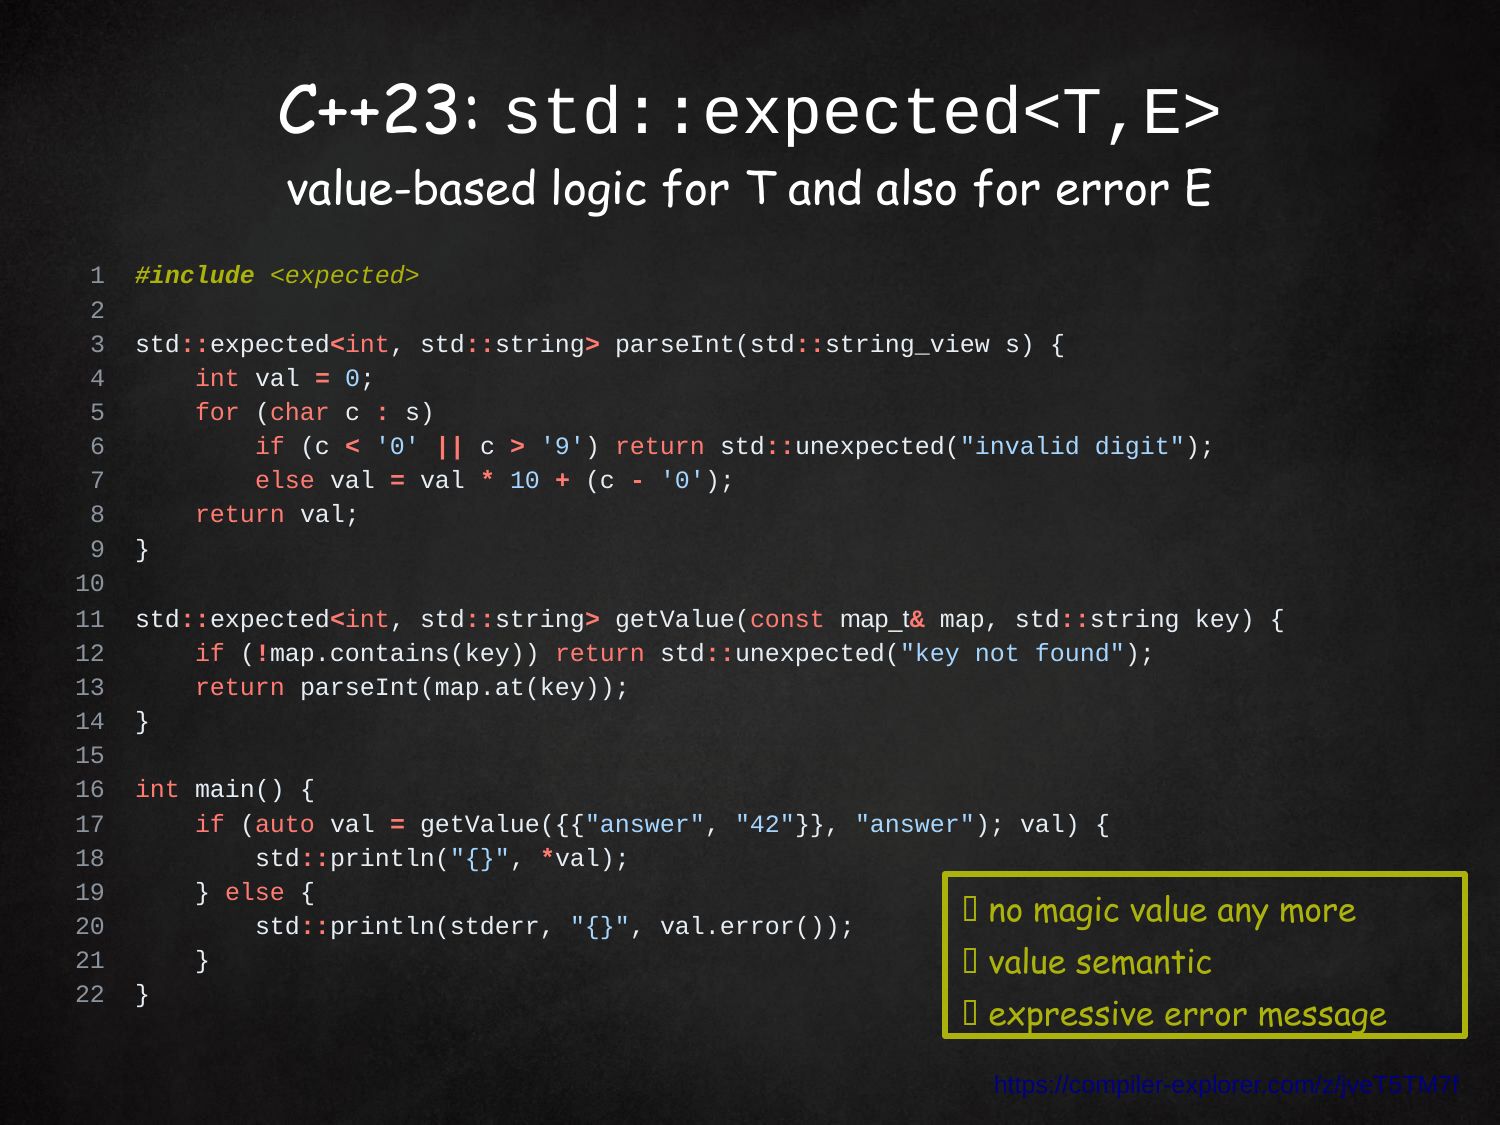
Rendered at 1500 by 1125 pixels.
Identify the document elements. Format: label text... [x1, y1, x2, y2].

picture [0, 0, 1500, 1125]
text_box https://compiler-explorer.com/z/jveT5TM7f [978, 1062, 1500, 1120]
title C++23: std::expected<T,E> value-based logic for T and also for error E [75, 44, 1425, 233]
list 1 #include <expected> 2 3 std::expected<int, std::string> parseInt(std::string_view s) { 4 int val = 0; 5 for (char c : s) 6 if (c < '0' || c > '9') return std::unexpected("invalid digit"); 7 else val = val * 10 + (c - '0'); 8 return val; 9 } 10 11 std::expected<int, std::string> getValue(const map_t& map, std::string key) { 12 if (!map.contains(key)) return std::unexpected("key not found"); 13 return parseInt(map.at(key)); 14 } 15 16 int main() { 17 if (auto val = getValue({{"answer", "42"}}, "answer"); val) { 18 std::println("{}", *val); 19 } else { 20 std::println(stderr, "{}", val.error()); 21 } 22 } [75, 263, 1425, 1075]
text_box ✅ no magic value any more ✅ value semantic ✅ expressive error message [944, 874, 1465, 1037]
